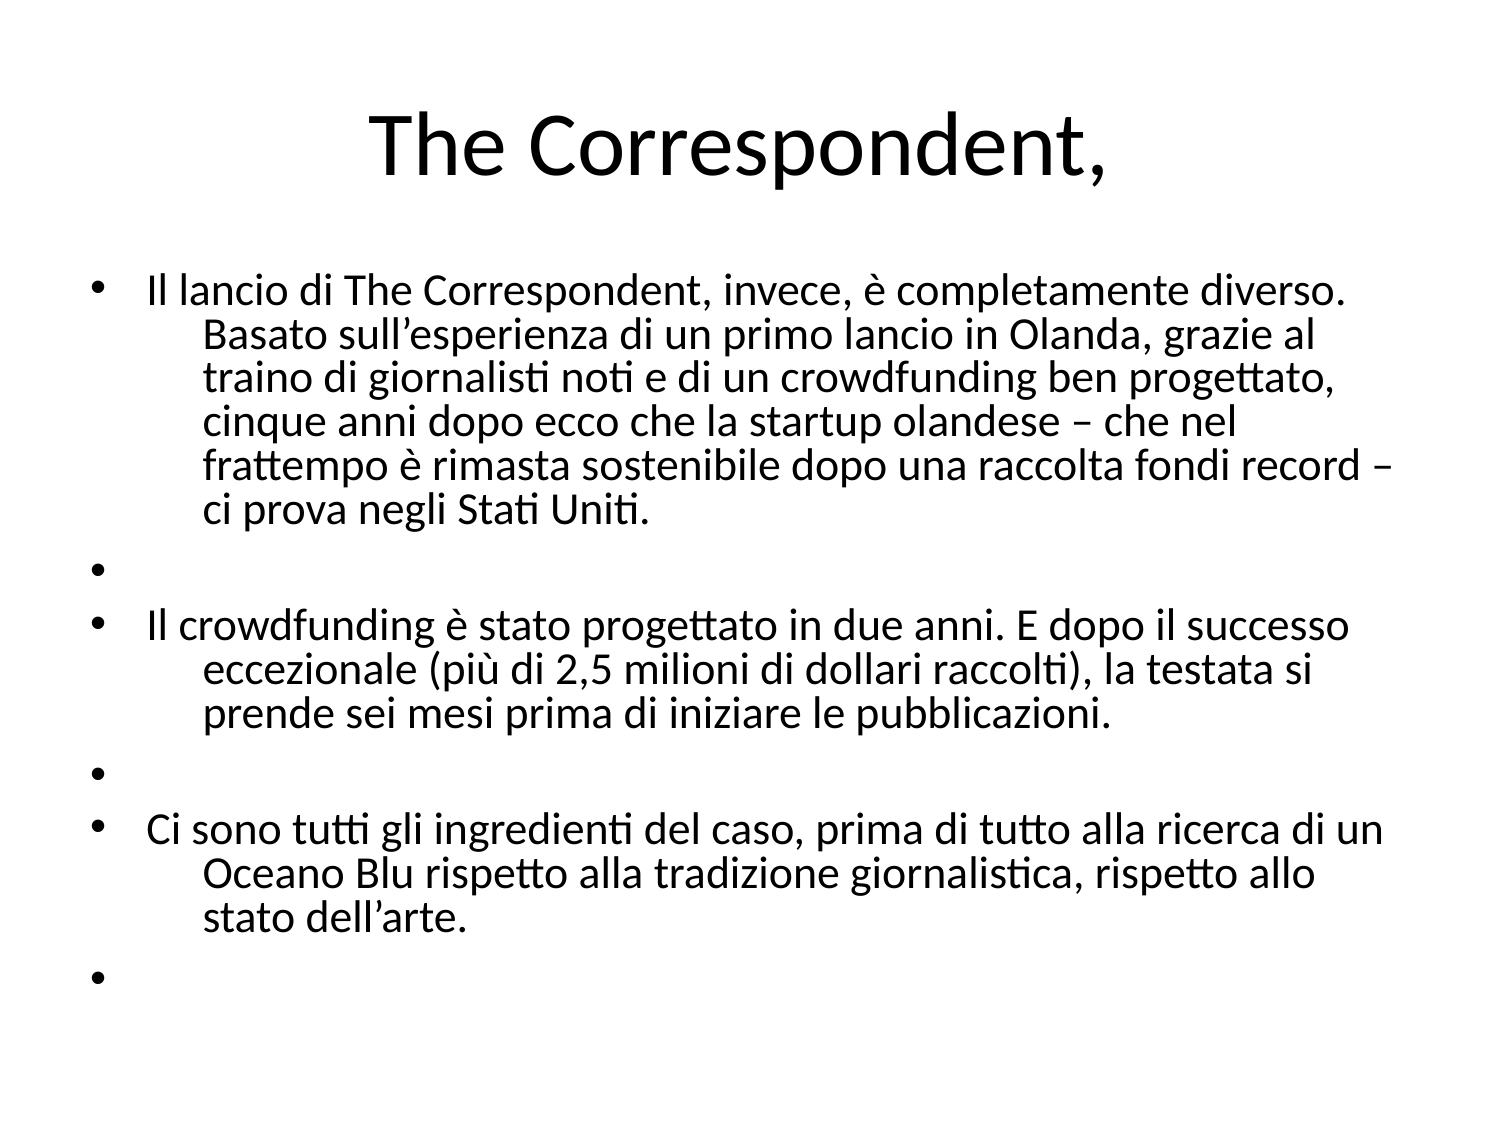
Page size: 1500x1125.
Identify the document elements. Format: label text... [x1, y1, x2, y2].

list Il lancio di The Correspondent, invece, è completamente diverso. Basato sull’esperienza di un primo lancio in Olanda, grazie al traino di giornalisti noti e di un crowdfunding ben progettato, cinque anni dopo ecco che la startup olandese – che nel frattempo è rimasta sostenibile dopo una raccolta fondi record – ci prova negli Stati Uniti. Il crowdfunding è stato progettato in due anni. E dopo il successo eccezionale (più di 2,5 milioni di dollari raccolti), la testata si prende sei mesi prima di iniziare le pubblicazioni. Ci sono tutti gli ingredienti del caso, prima di tutto alla ricerca di un Oceano Blu rispetto alla tradizione giornalistica, rispetto allo stato dell’arte. [75, 262, 1426, 1005]
title The Correspondent, [75, 45, 1426, 233]
